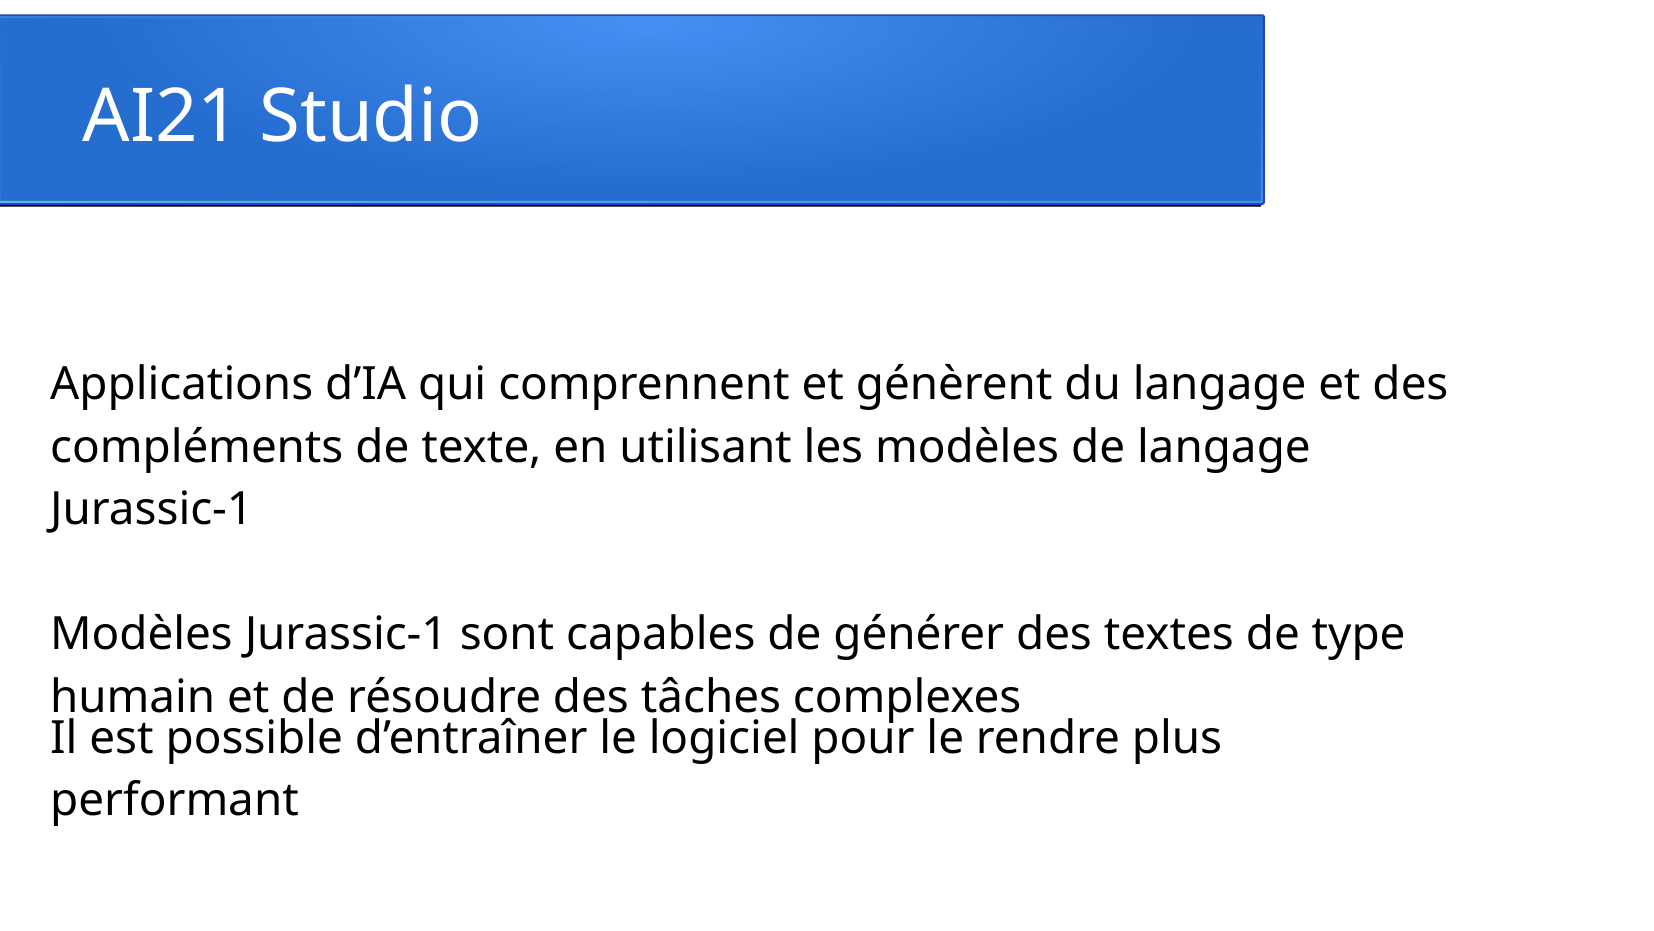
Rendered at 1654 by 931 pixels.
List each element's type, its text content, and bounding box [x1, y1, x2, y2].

title AI21 Studio [82, 35, 1235, 189]
text_box Il est possible d’entraîner le logiciel pour le rendre plus performant [35, 696, 1323, 827]
text_box Applications d’IA qui comprennent et génèrent du langage et des compléments de texte, en utilisant les modèles de langage Jurassic-1 Modèles Jurassic-1 sont capables de générer des textes de type humain et de résoudre des tâches complexes [35, 343, 1512, 646]
